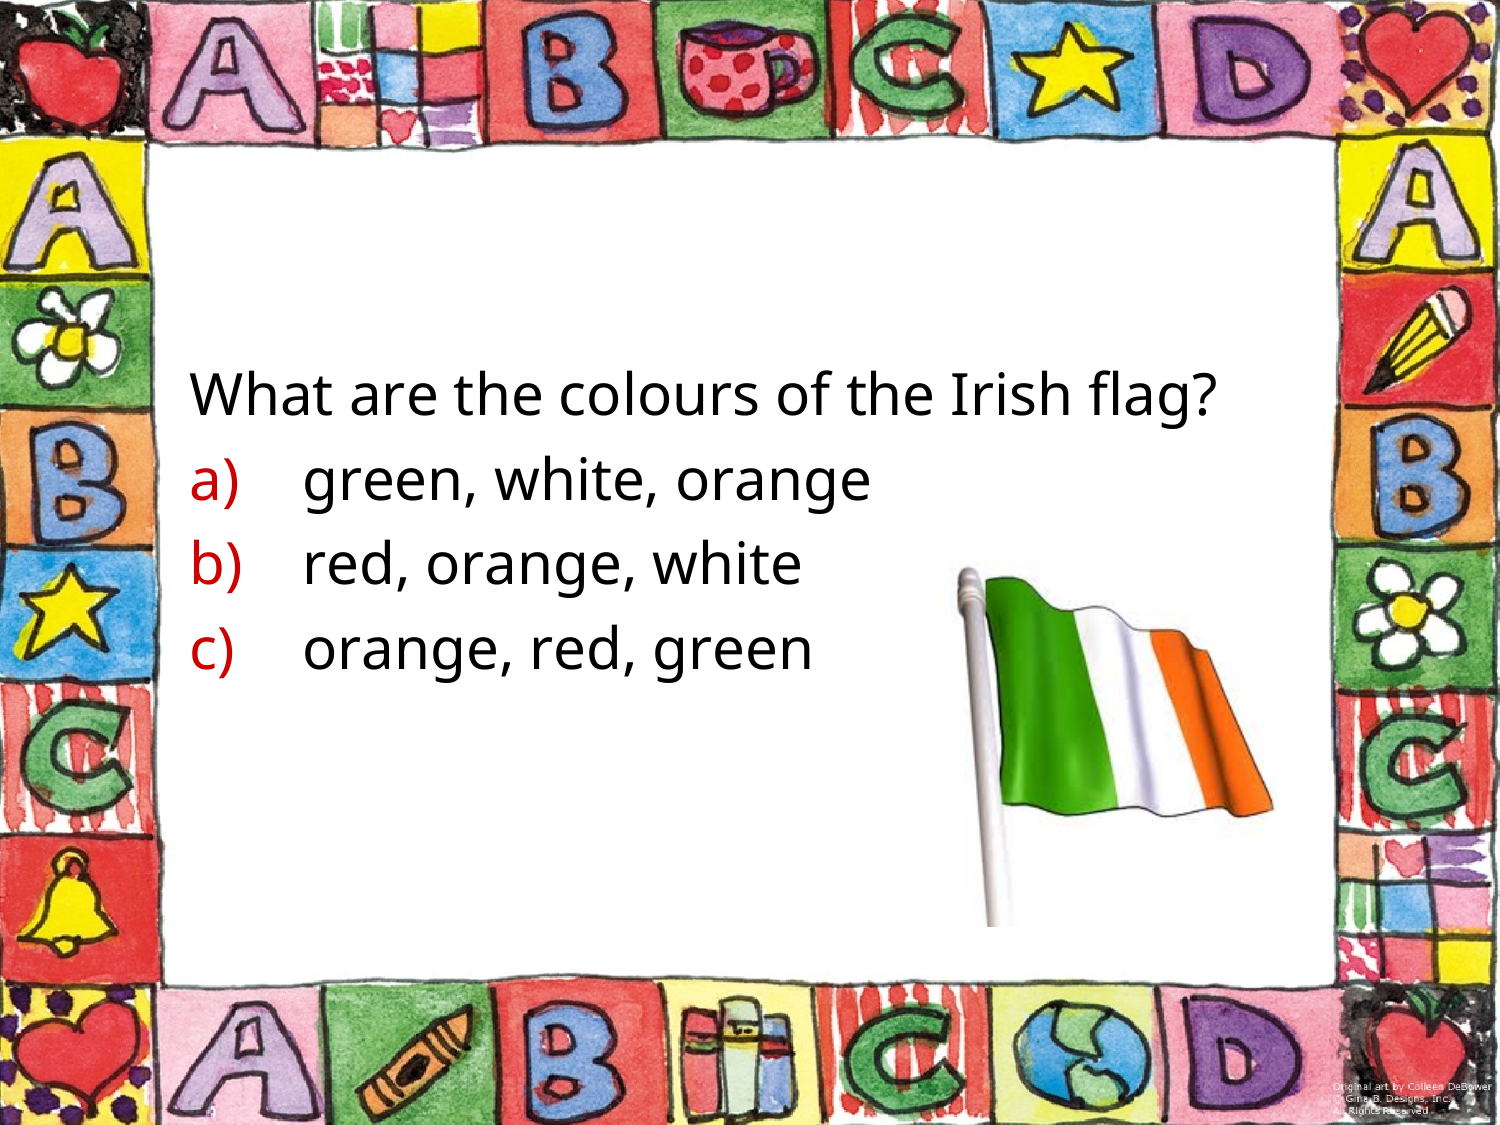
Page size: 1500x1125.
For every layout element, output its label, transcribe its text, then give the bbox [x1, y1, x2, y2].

picture [0, 0, 1500, 1125]
list What are the colours of the Irish flag? green, white, orange red, orange, white orange, red, green [174, 350, 1326, 951]
